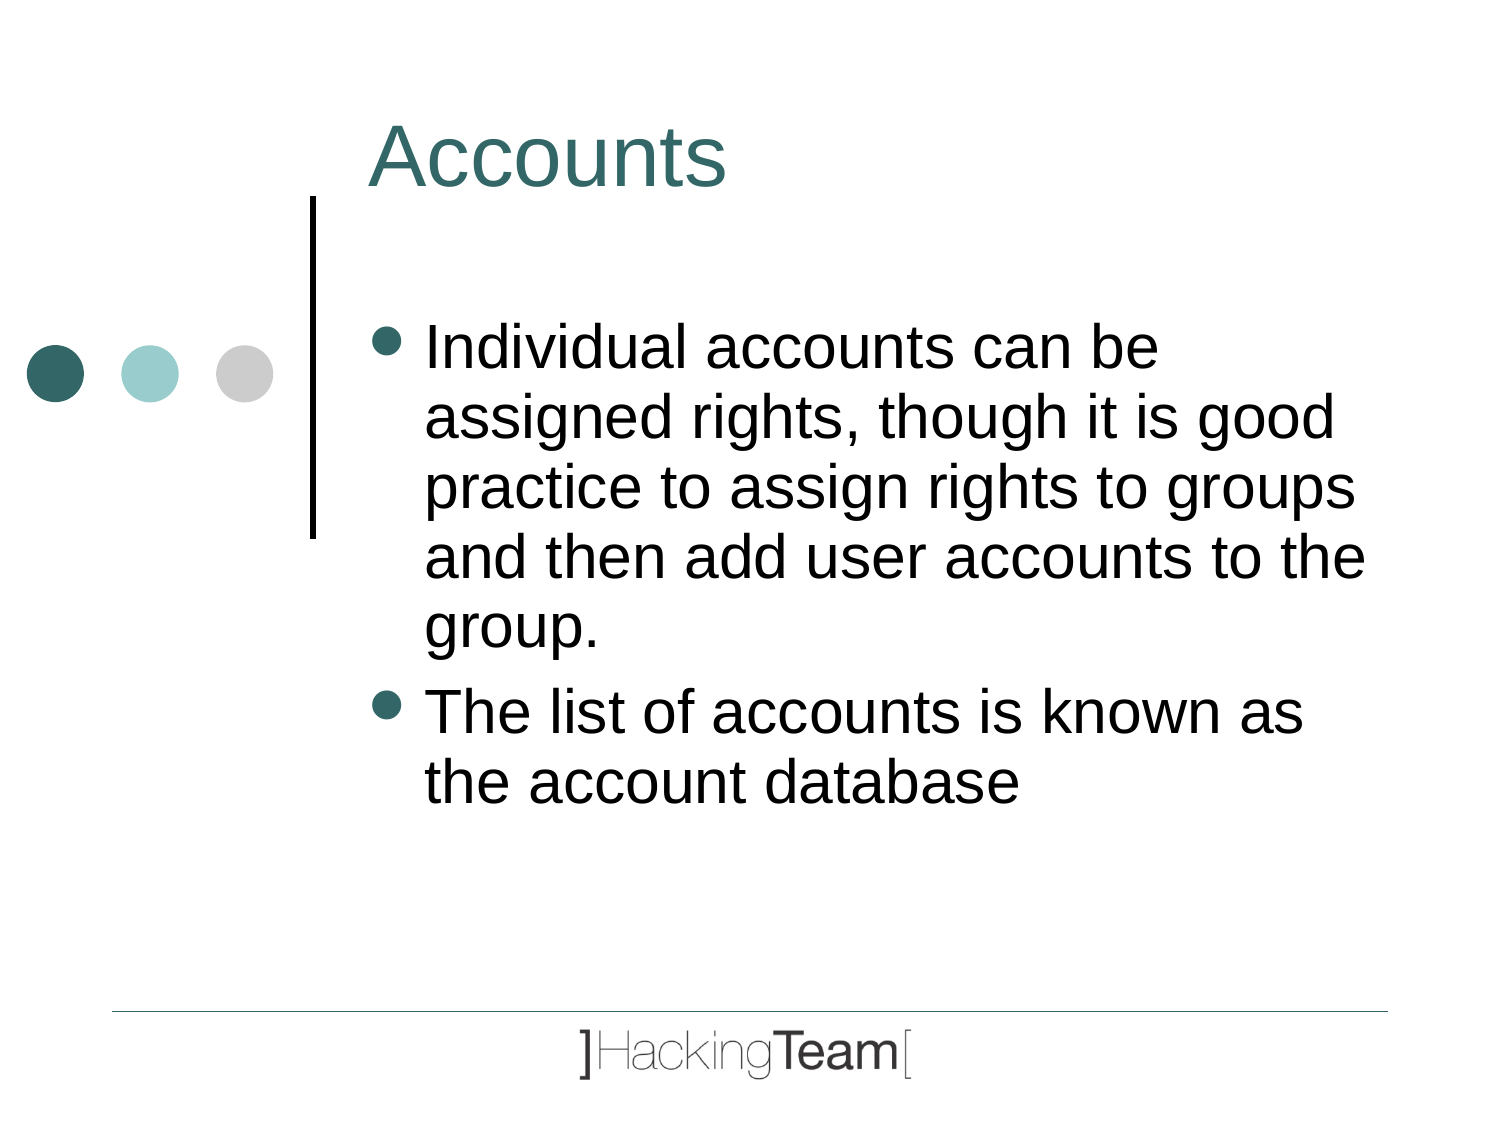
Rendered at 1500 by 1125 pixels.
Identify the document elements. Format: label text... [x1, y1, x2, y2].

picture [574, 1041, 916, 1084]
title Accounts [249, 38, 1401, 275]
list Individual accounts can be assigned rights, though it is good practice to assign rights to groups and then add user accounts to the group. The list of accounts is known as the account database [249, 312, 1401, 1041]
